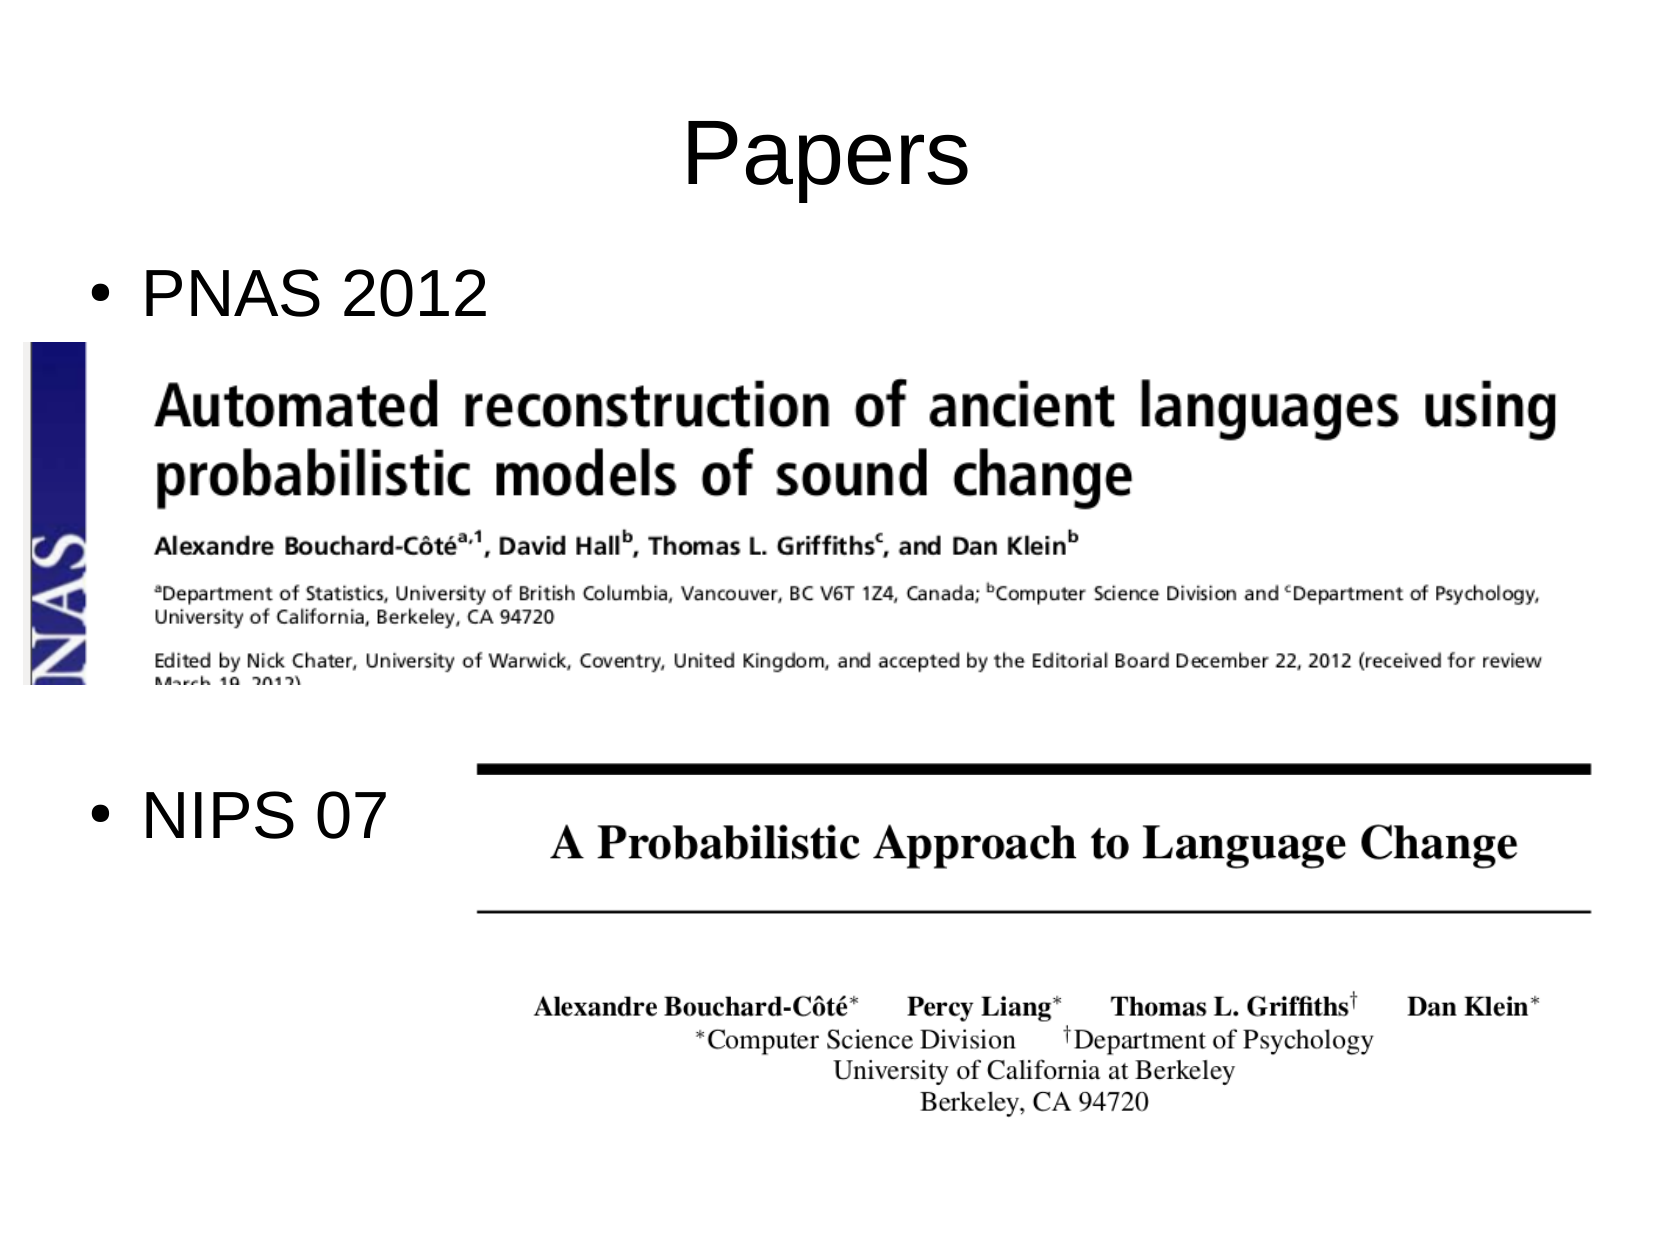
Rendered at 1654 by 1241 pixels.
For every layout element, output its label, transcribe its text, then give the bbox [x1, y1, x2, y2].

picture [23, 342, 70, 685]
picture [448, 748, 1607, 1146]
list PNAS 2012 NIPS 07 [70, 256, 1526, 976]
title Papers [82, 49, 1571, 257]
picture [1526, 342, 1654, 685]
